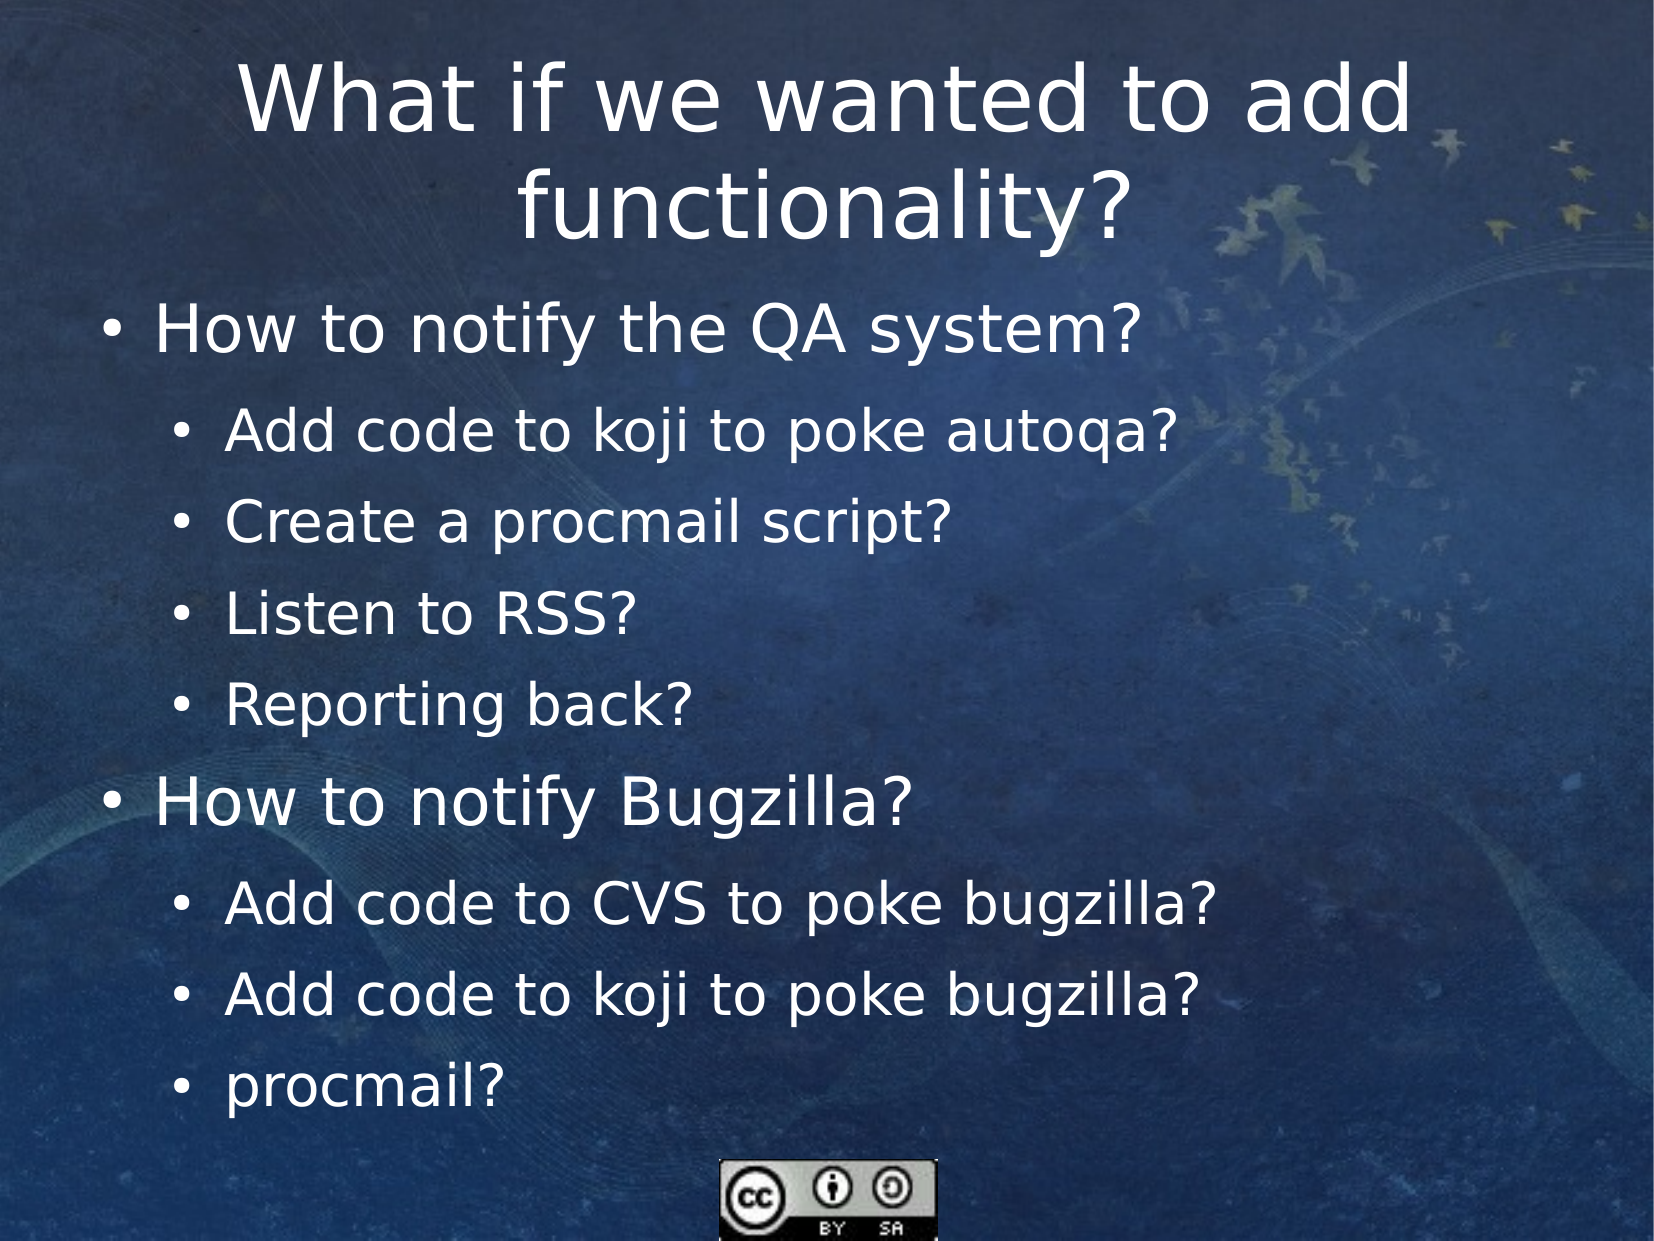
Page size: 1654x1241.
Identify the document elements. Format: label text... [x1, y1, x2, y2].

list How to notify the QA system? Add code to koji to poke autoqa? Create a procmail script? Listen to RSS? Reporting back? How to notify Bugzilla? Add code to CVS to poke bugzilla? Add code to koji to poke bugzilla? procmail? [82, 290, 1571, 1121]
title What if we wanted to add functionality? [82, 45, 1571, 261]
picture [0, 0, 1654, 1241]
